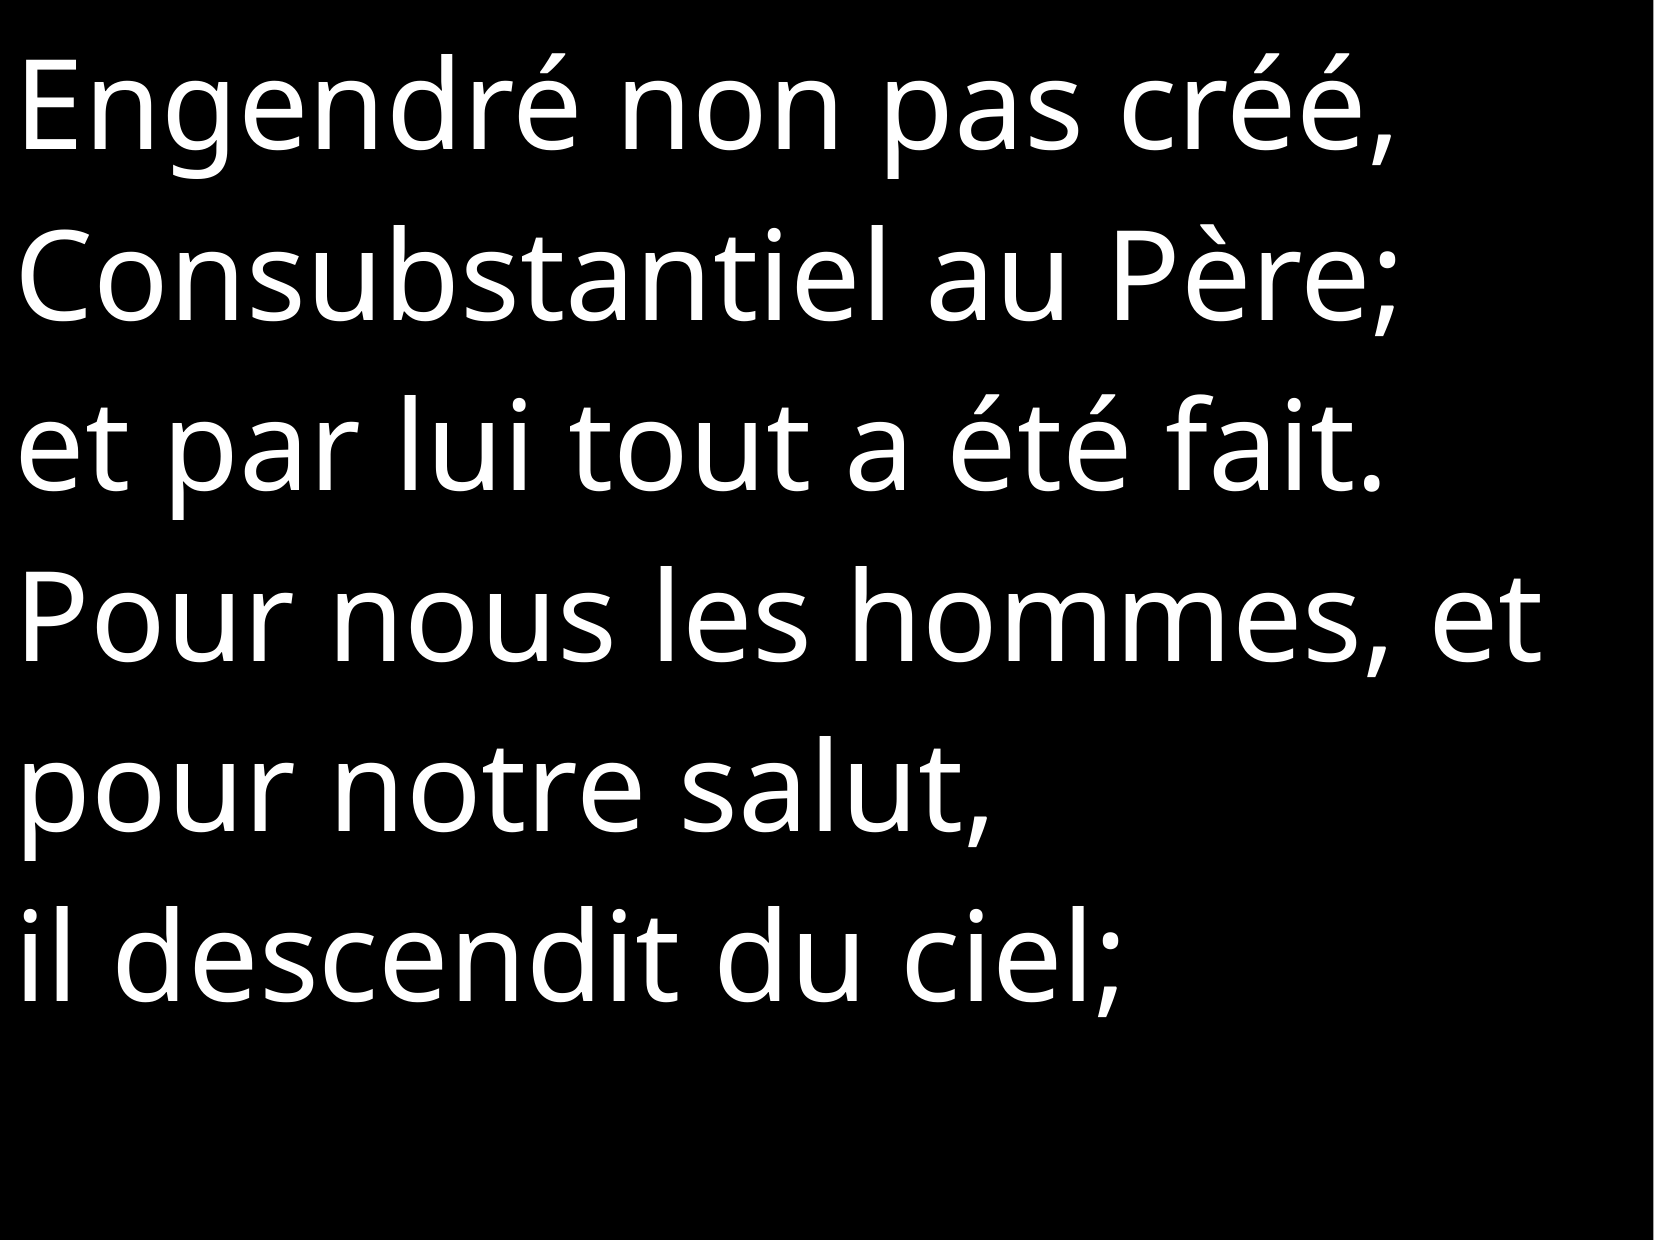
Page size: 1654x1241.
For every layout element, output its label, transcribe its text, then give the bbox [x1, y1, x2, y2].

text_box Engendré non pas créé, Consubstantiel au Père; et par lui tout a été fait. Pour nous les hommes, et pour notre salut, il descendit du ciel; [0, 8, 1654, 1241]
